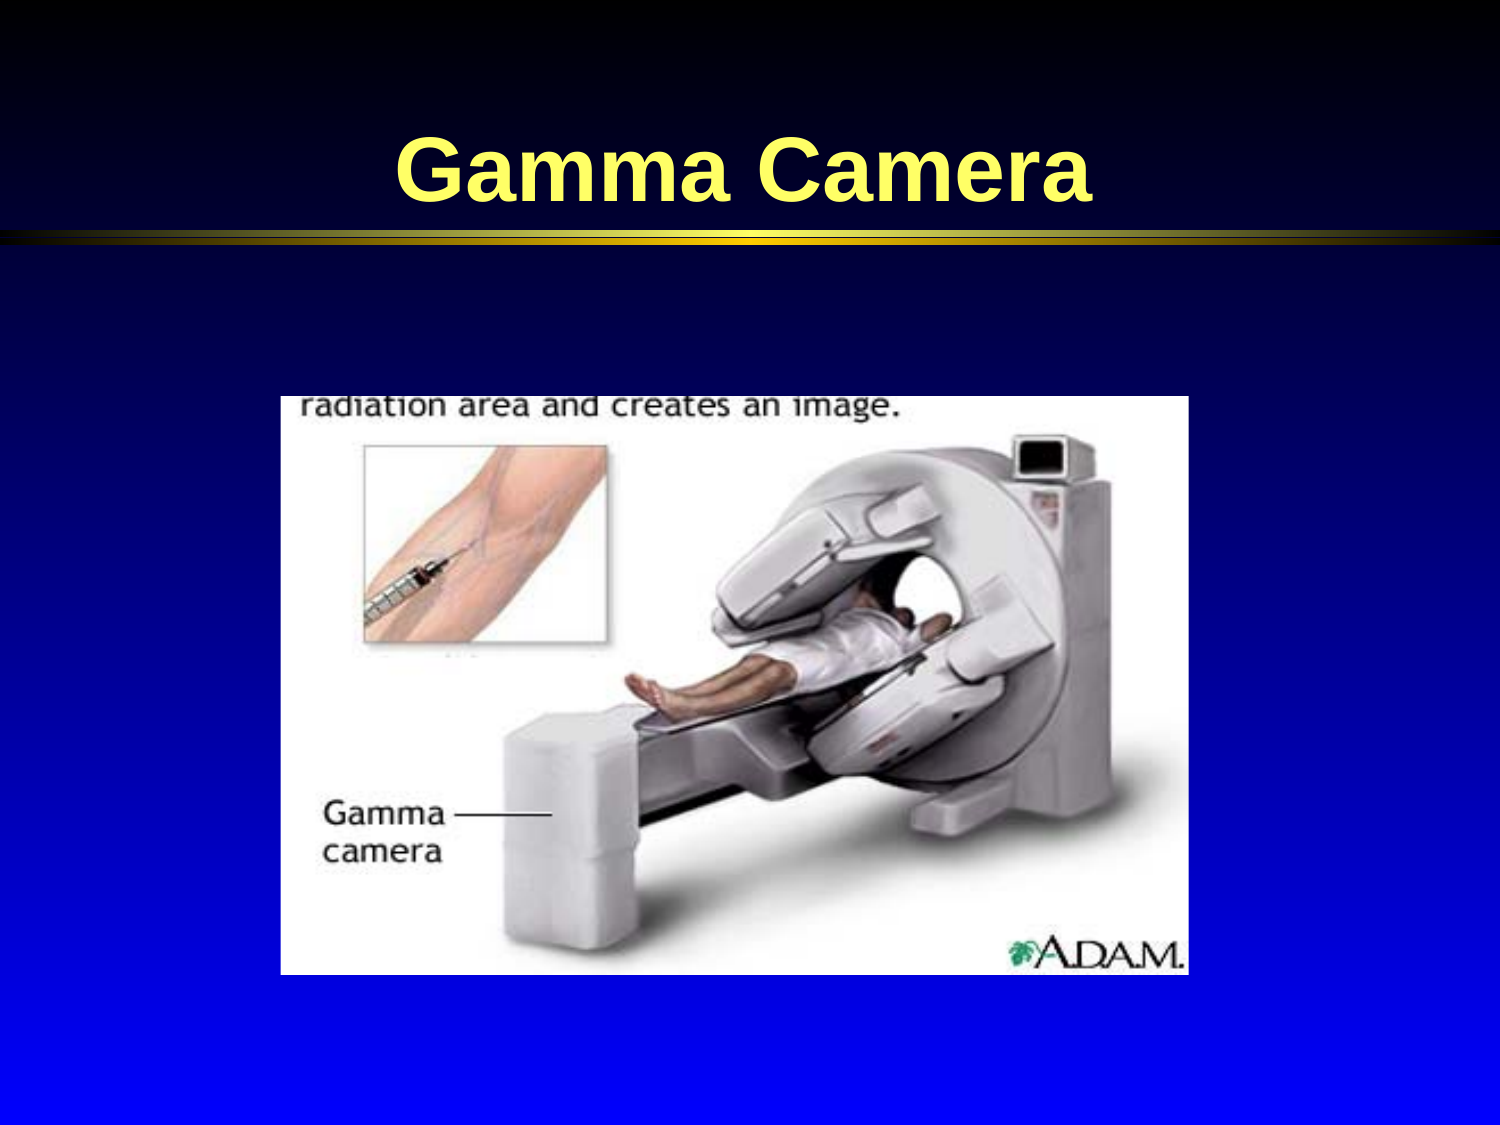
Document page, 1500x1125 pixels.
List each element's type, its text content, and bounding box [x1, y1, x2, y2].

title Gamma Camera [99, 37, 1388, 225]
picture [280, 396, 1189, 976]
